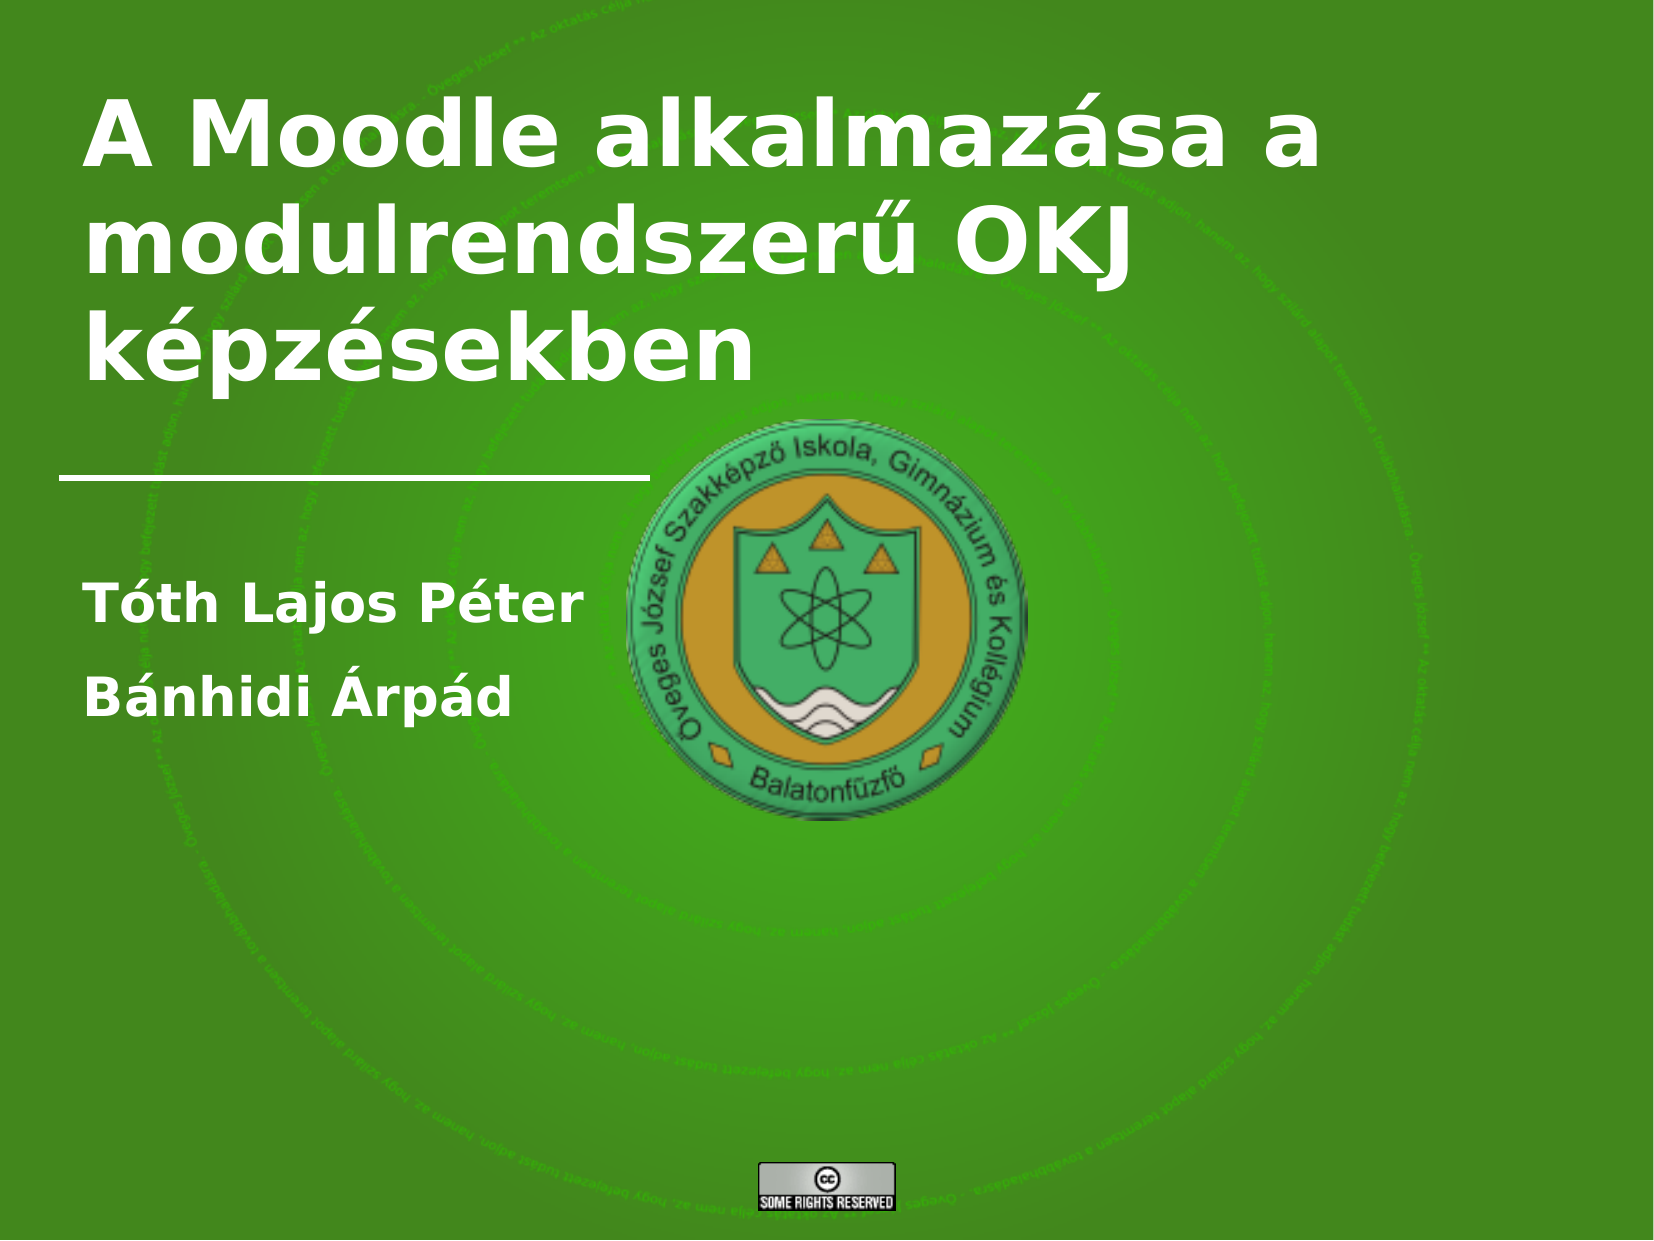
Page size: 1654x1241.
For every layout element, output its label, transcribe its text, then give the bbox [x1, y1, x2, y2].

subtitle Tóth Lajos Péter Bánhidi Árpád [82, 472, 1388, 798]
title A Moodle alkalmazása a modulrendszerű OKJ képzésekben [82, 81, 1571, 403]
picture [0, 0, 1654, 1240]
